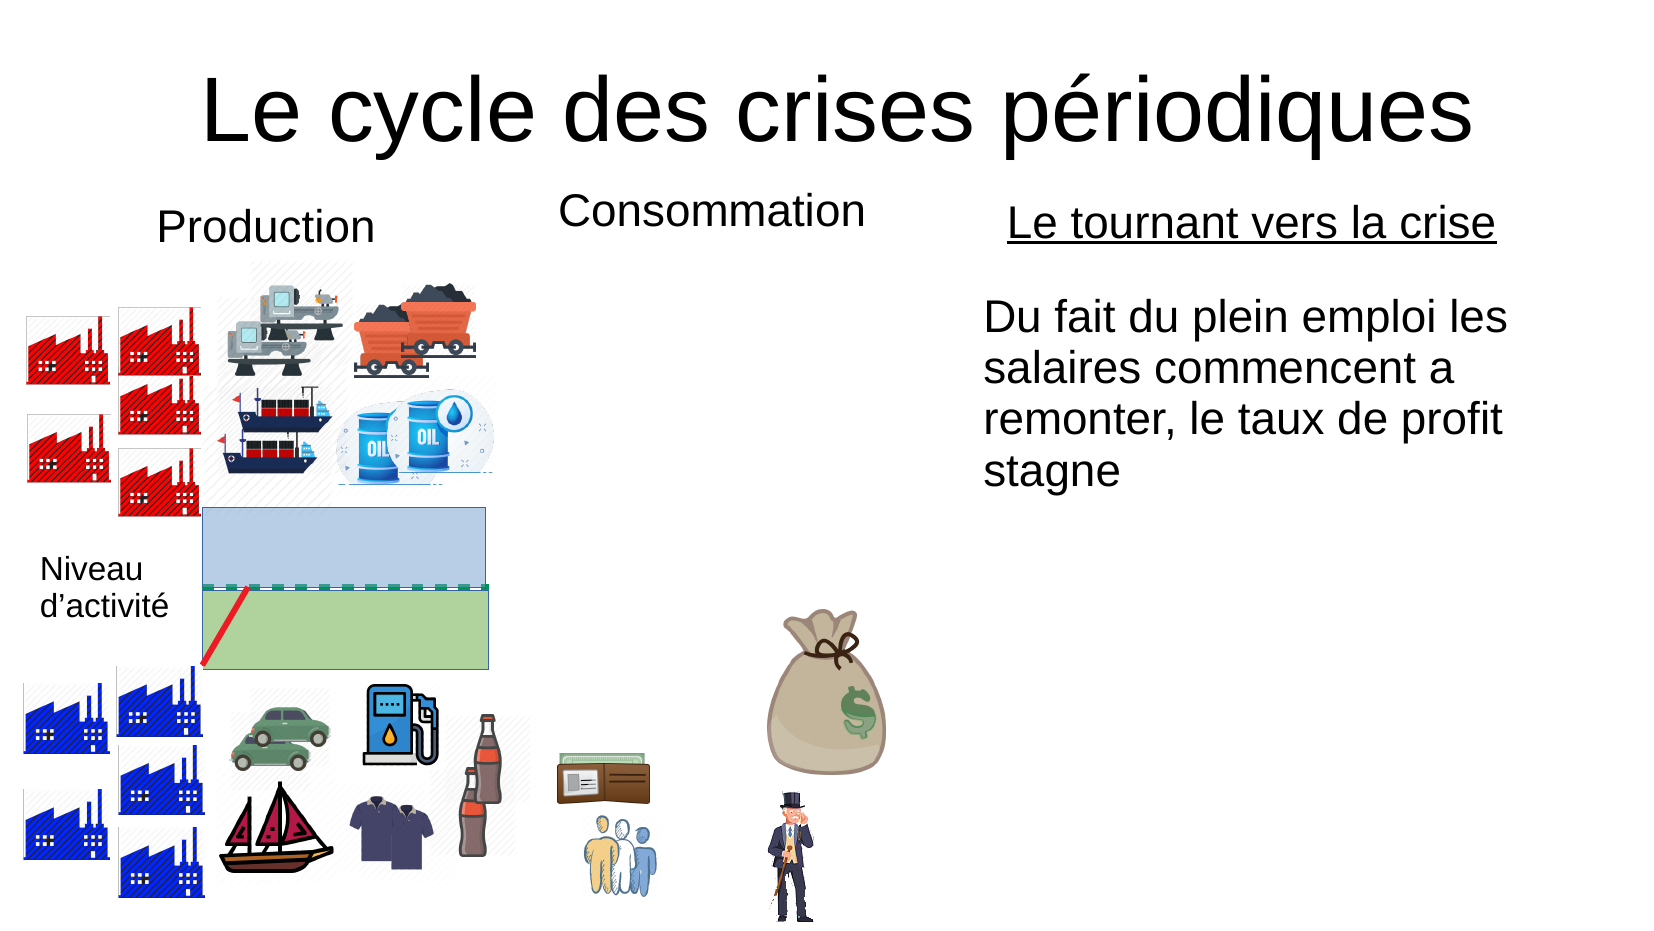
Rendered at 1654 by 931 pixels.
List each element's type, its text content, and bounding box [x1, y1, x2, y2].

title Le cycle des crises périodiques [47, 7, 1630, 213]
text_box Production [141, 193, 402, 260]
picture [118, 826, 205, 898]
text_box Du fait du plein emploi les salaires commencent a remonter, le taux de profit stagne [968, 283, 1630, 504]
picture [27, 414, 111, 483]
text_box [202, 590, 242, 658]
picture [767, 609, 886, 775]
picture [767, 791, 814, 922]
text_box Niveau d’activité [25, 543, 202, 643]
text_box Consommation [543, 177, 886, 295]
picture [116, 665, 203, 737]
picture [23, 788, 110, 860]
picture [557, 753, 650, 804]
picture [23, 682, 110, 754]
picture [578, 814, 662, 899]
text_box Le tournant vers la crise [992, 189, 1642, 272]
picture [118, 744, 205, 815]
text_box [202, 507, 486, 588]
picture [215, 681, 532, 886]
picture [118, 259, 497, 517]
text_box [203, 590, 489, 670]
picture [26, 316, 110, 386]
